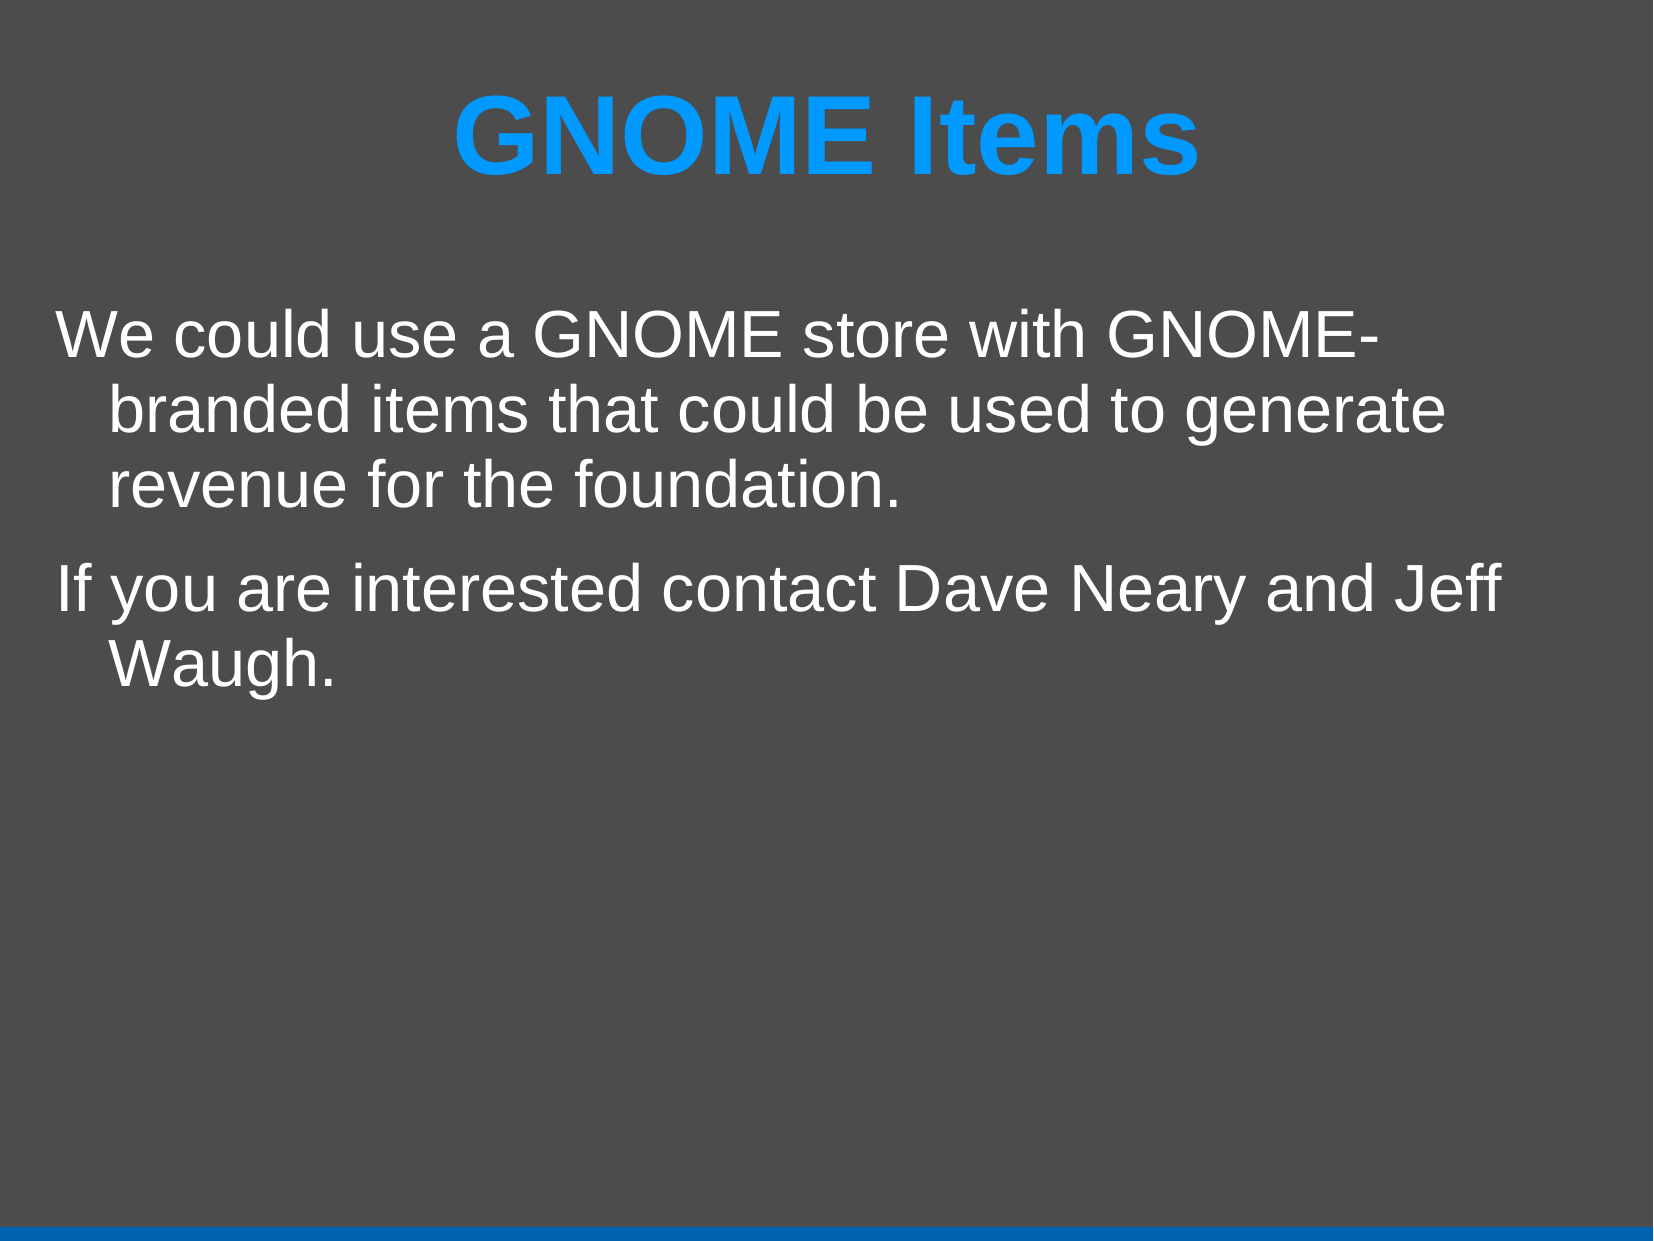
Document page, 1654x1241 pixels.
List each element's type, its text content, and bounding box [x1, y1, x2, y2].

title GNOME Items [121, 32, 1533, 240]
list We could use a GNOME store with GNOME-branded items that could be used to generate revenue for the foundation. If you are interested contact Dave Neary and Jeff Waugh. [37, 297, 1613, 1163]
